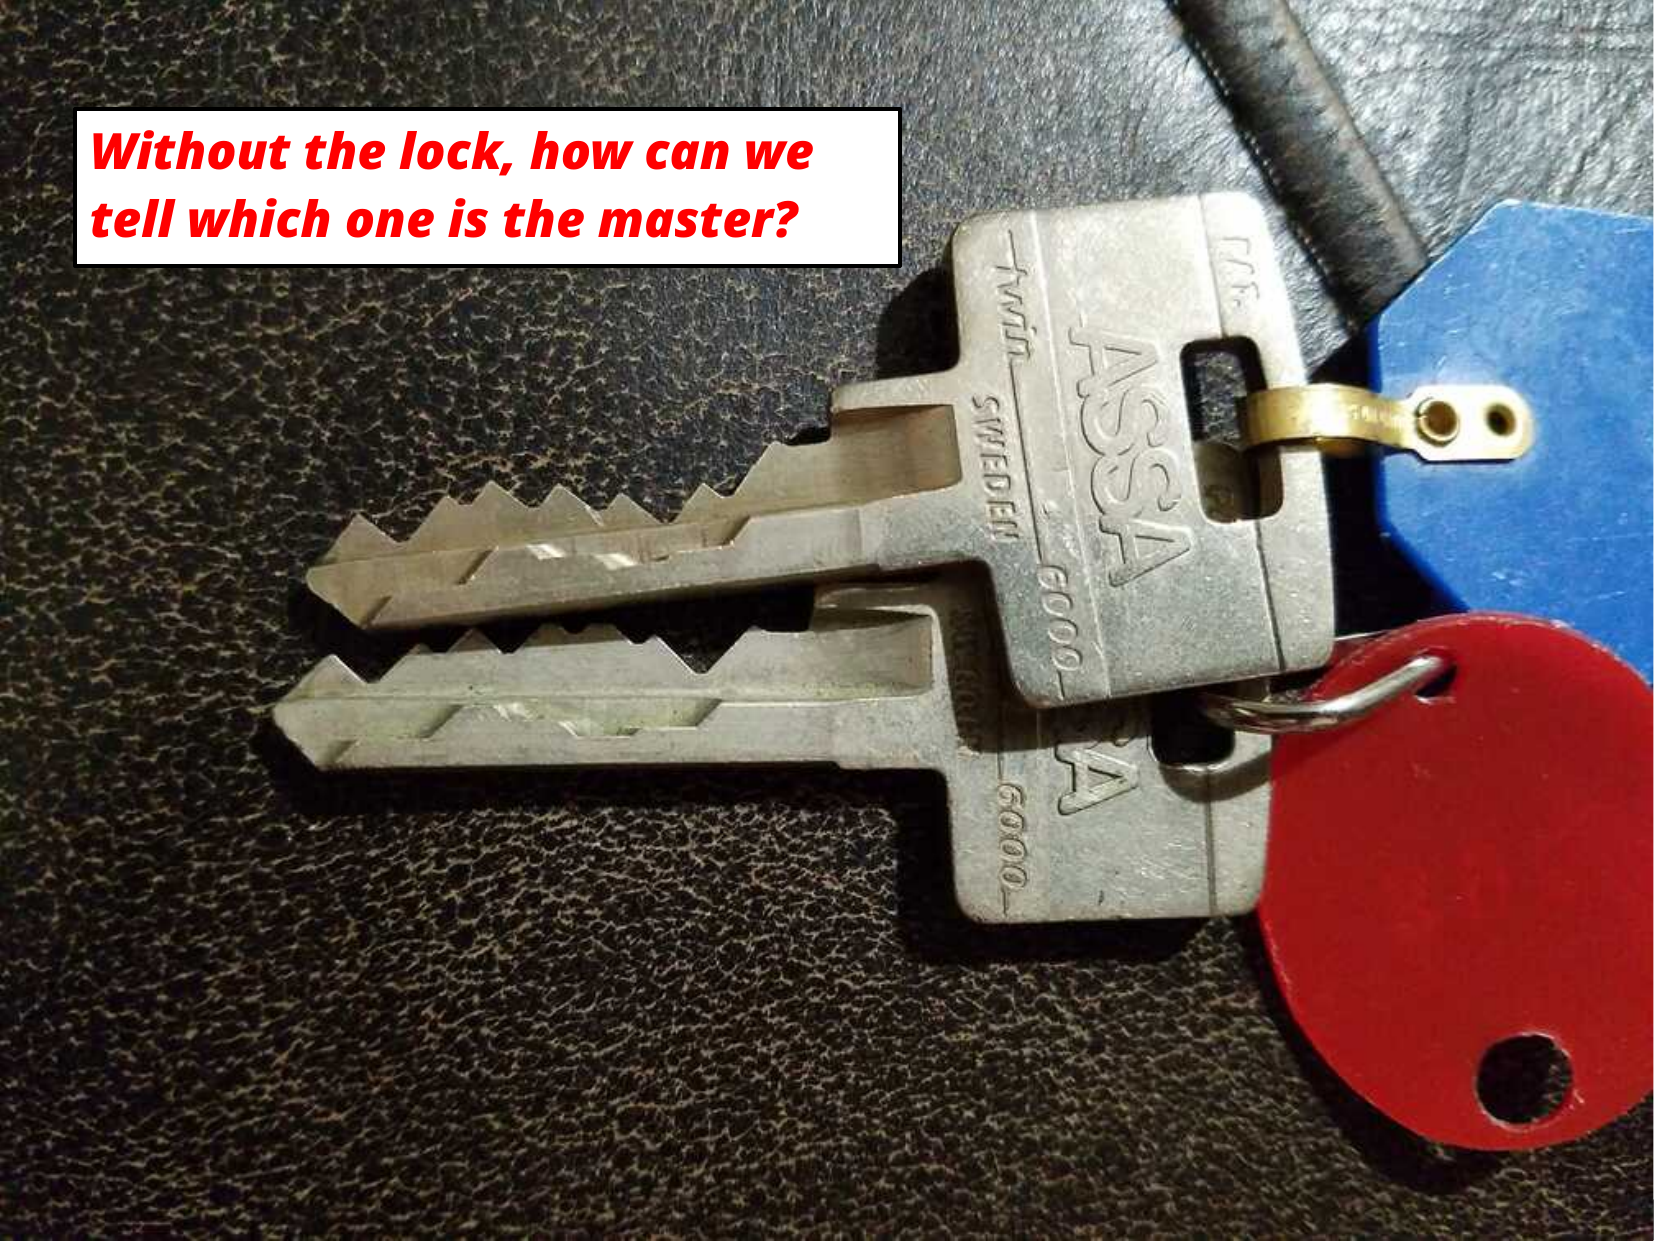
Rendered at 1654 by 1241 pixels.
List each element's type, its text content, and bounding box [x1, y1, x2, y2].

picture [0, 0, 1654, 1241]
text_box Without the lock, how can we tell which one is the master? [75, 108, 901, 267]
